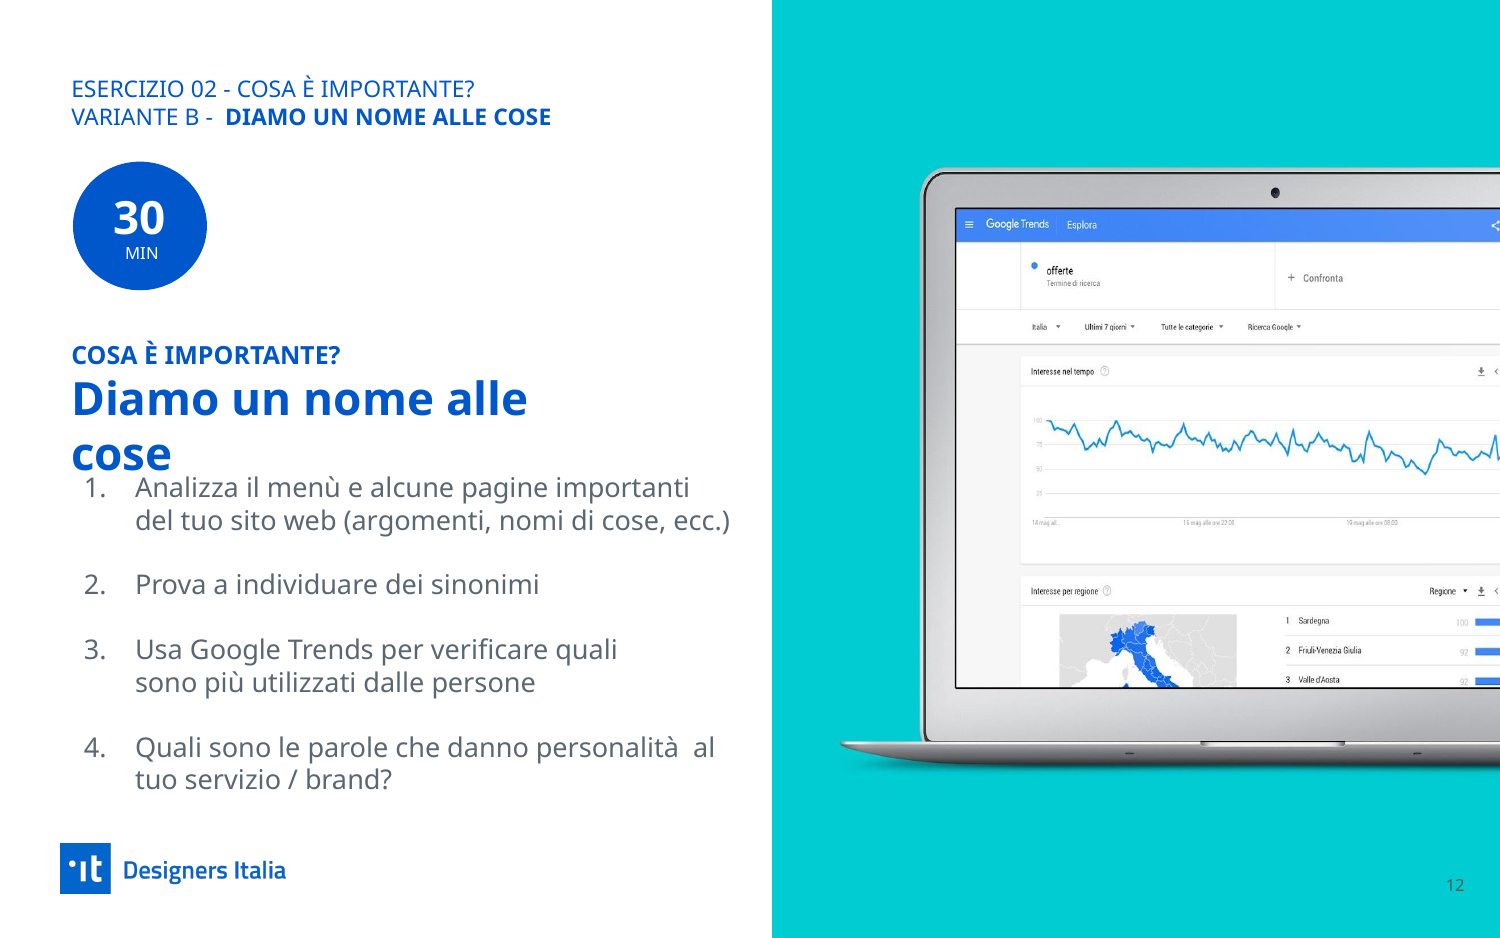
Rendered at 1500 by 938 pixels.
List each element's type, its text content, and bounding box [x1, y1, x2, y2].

text_box ESERCIZIO 02 - COSA È IMPORTANTE? VARIANTE B - DIAMO UN NOME ALLE COSE [56, 60, 703, 149]
text_box Analizza il menù e alcune pagine importanti del tuo sito web (argomenti, nomi di cose, ecc.) Prova a individuare dei sinonimi Usa Google Trends per verificare quali sono più utilizzati dalle persone Quali sono le parole che danno personalità al tuo servizio / brand? [45, 455, 747, 786]
text_box COSA È IMPORTANTE? Diamo un nome alle cose [56, 324, 598, 426]
text_box 30 [94, 178, 185, 227]
text_box MIN [106, 227, 178, 272]
picture [772, 0, 1500, 938]
text_box [72, 161, 207, 291]
slide_number <number> [1389, 849, 1480, 922]
picture [60, 843, 299, 894]
text_box 30 [148, 206, 157, 227]
